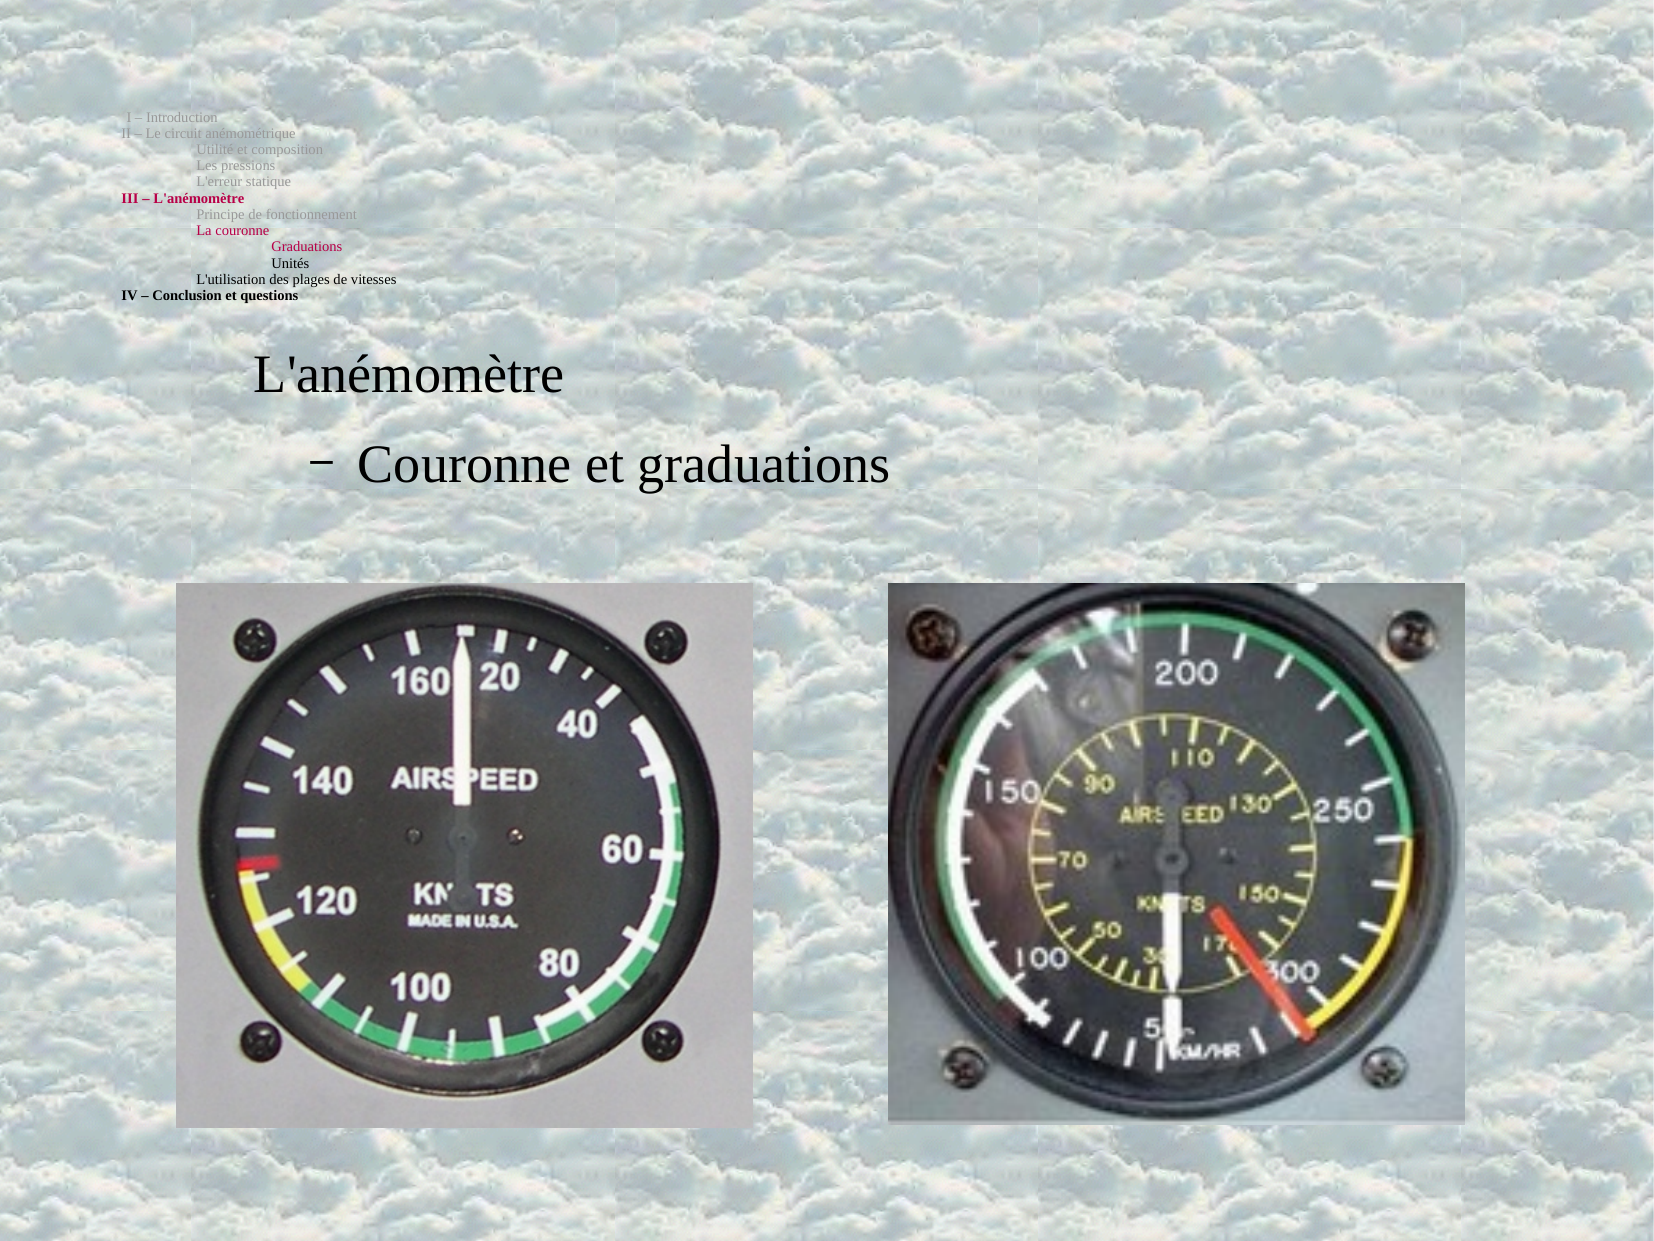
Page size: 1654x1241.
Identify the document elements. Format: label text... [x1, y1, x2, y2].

list L'anémomètre Couronne et graduations [121, 344, 1519, 497]
picture [0, 0, 1654, 1241]
title I – Introduction II – Le circuit anémométrique Utilité et composition Les pressions L'erreur statique III – L'anémomètre Principe de fonctionnement La couronne Graduations Unités L'utilisation des plages de vitesses IV – Conclusion et questions [121, 102, 1534, 310]
